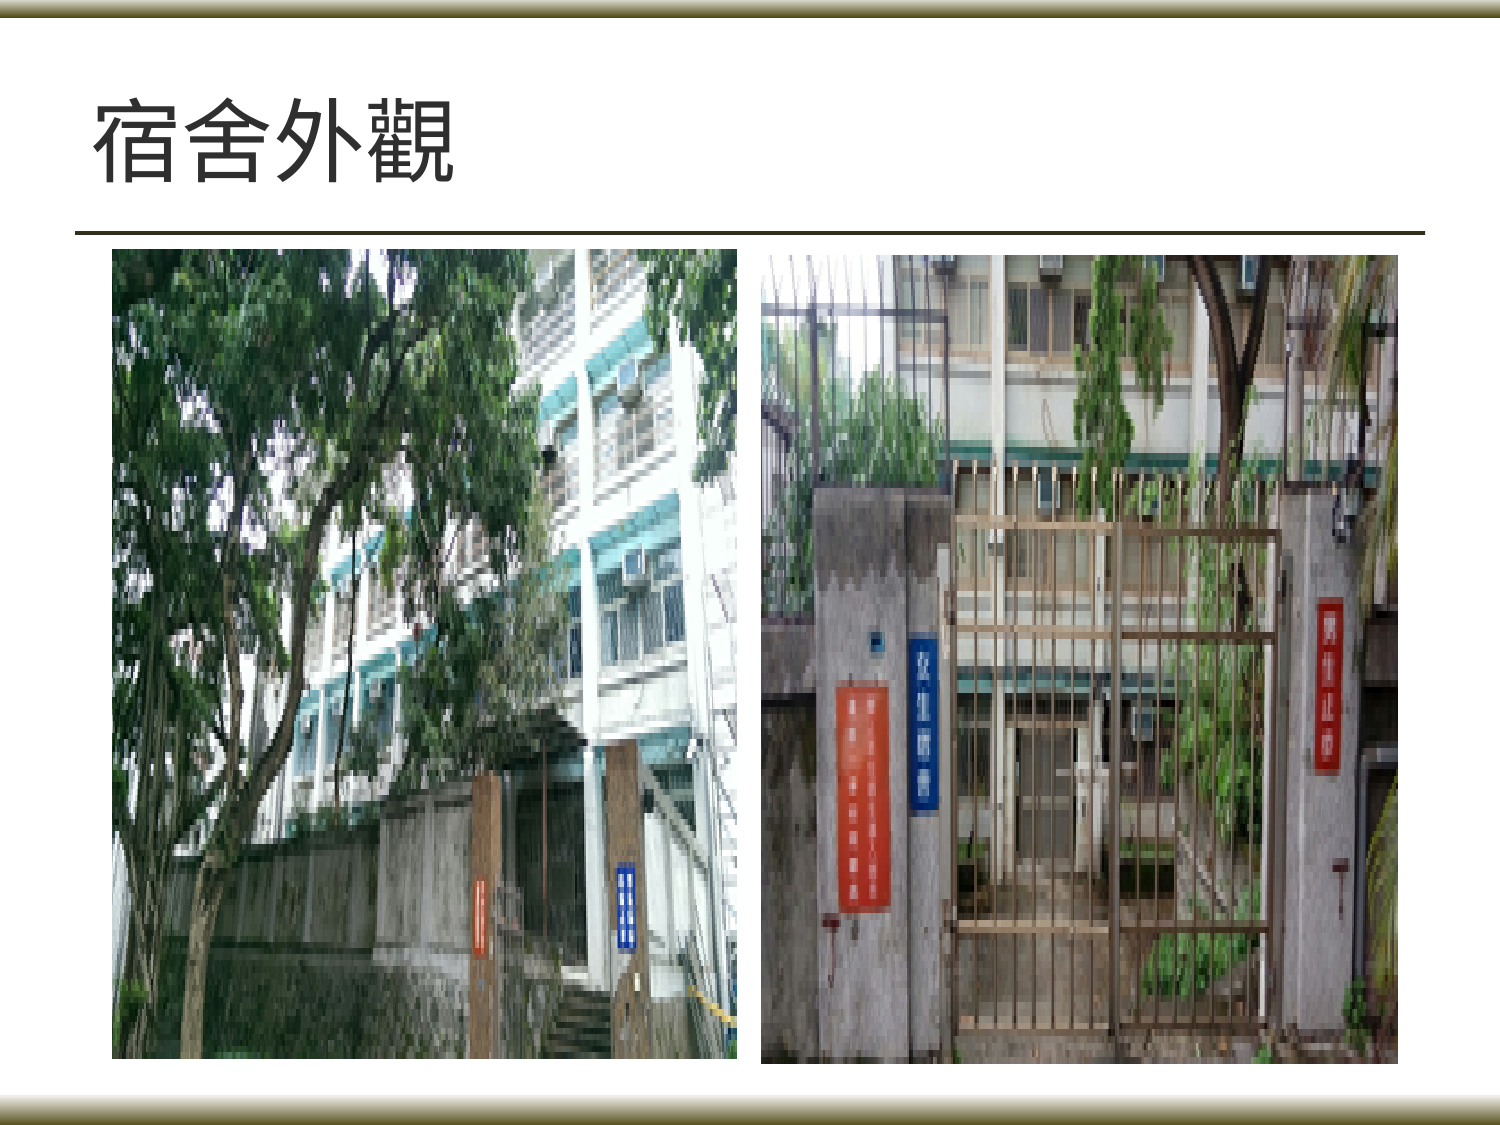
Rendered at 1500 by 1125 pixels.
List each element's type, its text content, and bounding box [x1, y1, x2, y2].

title 宿舍外觀 [75, 45, 1426, 233]
picture [112, 243, 739, 1059]
picture [761, 255, 1400, 1071]
